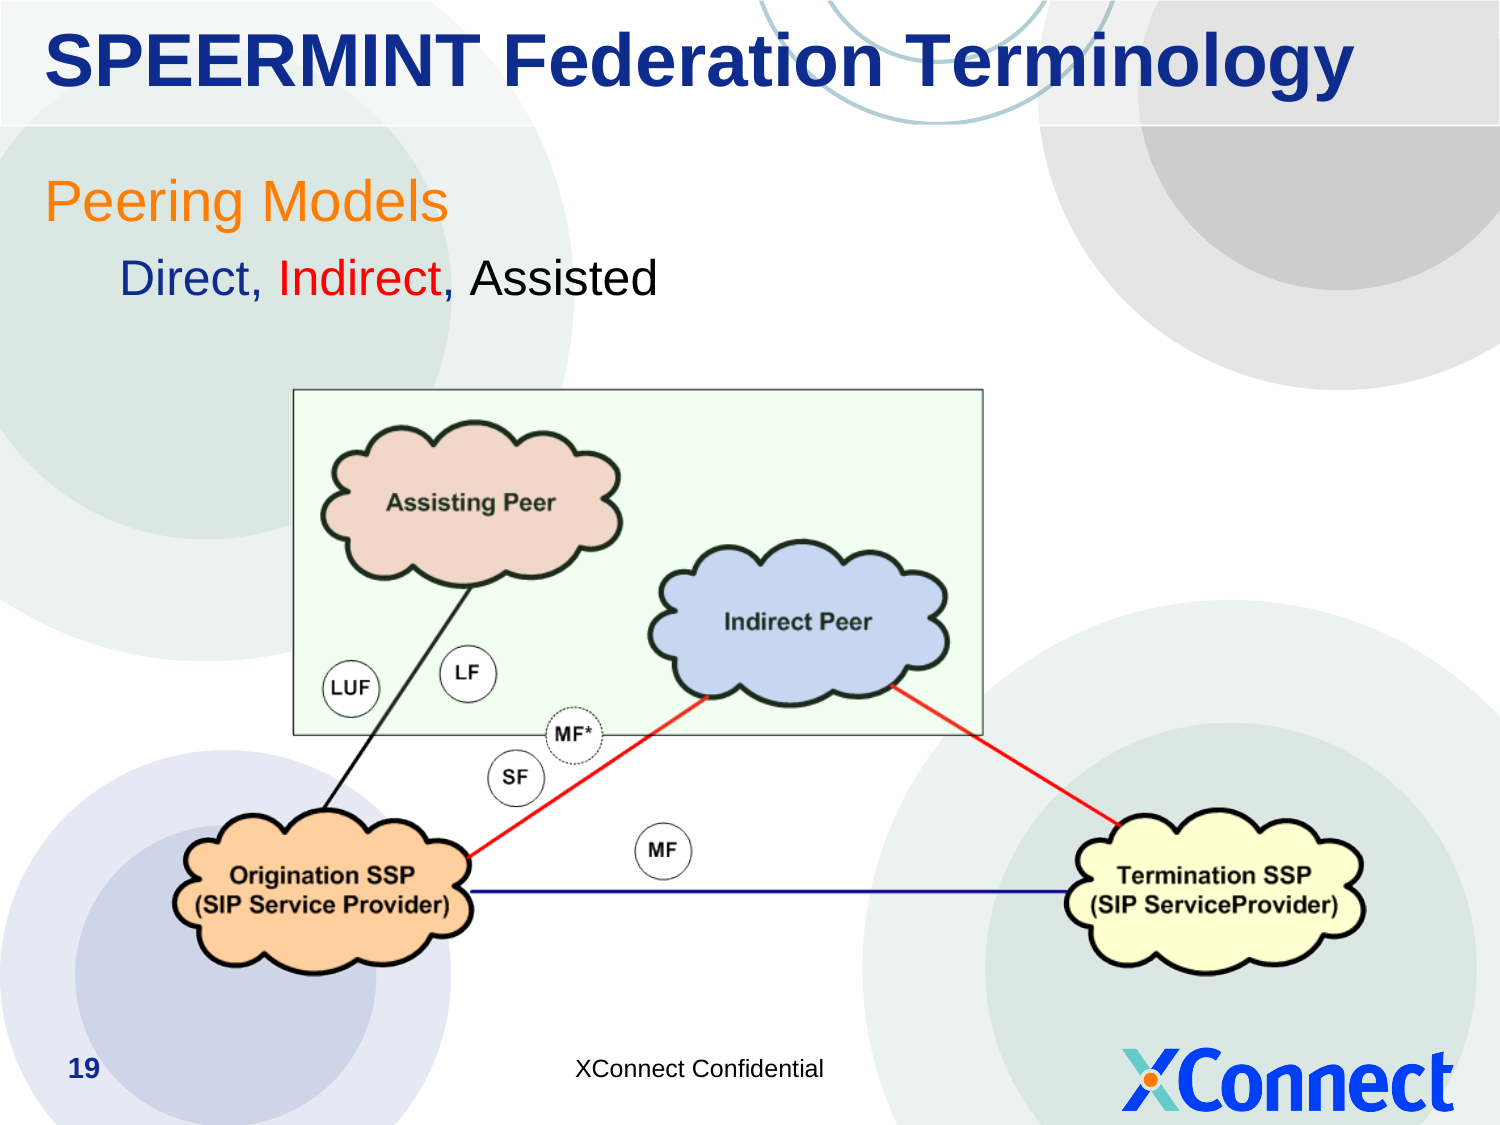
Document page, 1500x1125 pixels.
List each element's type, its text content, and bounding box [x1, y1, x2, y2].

picture [171, 388, 1367, 977]
list Peering Models Direct, Indirect, Assisted [29, 160, 1459, 1024]
title SPEERMINT Federation Terminology [29, 7, 1483, 114]
picture [1116, 1042, 1459, 1118]
